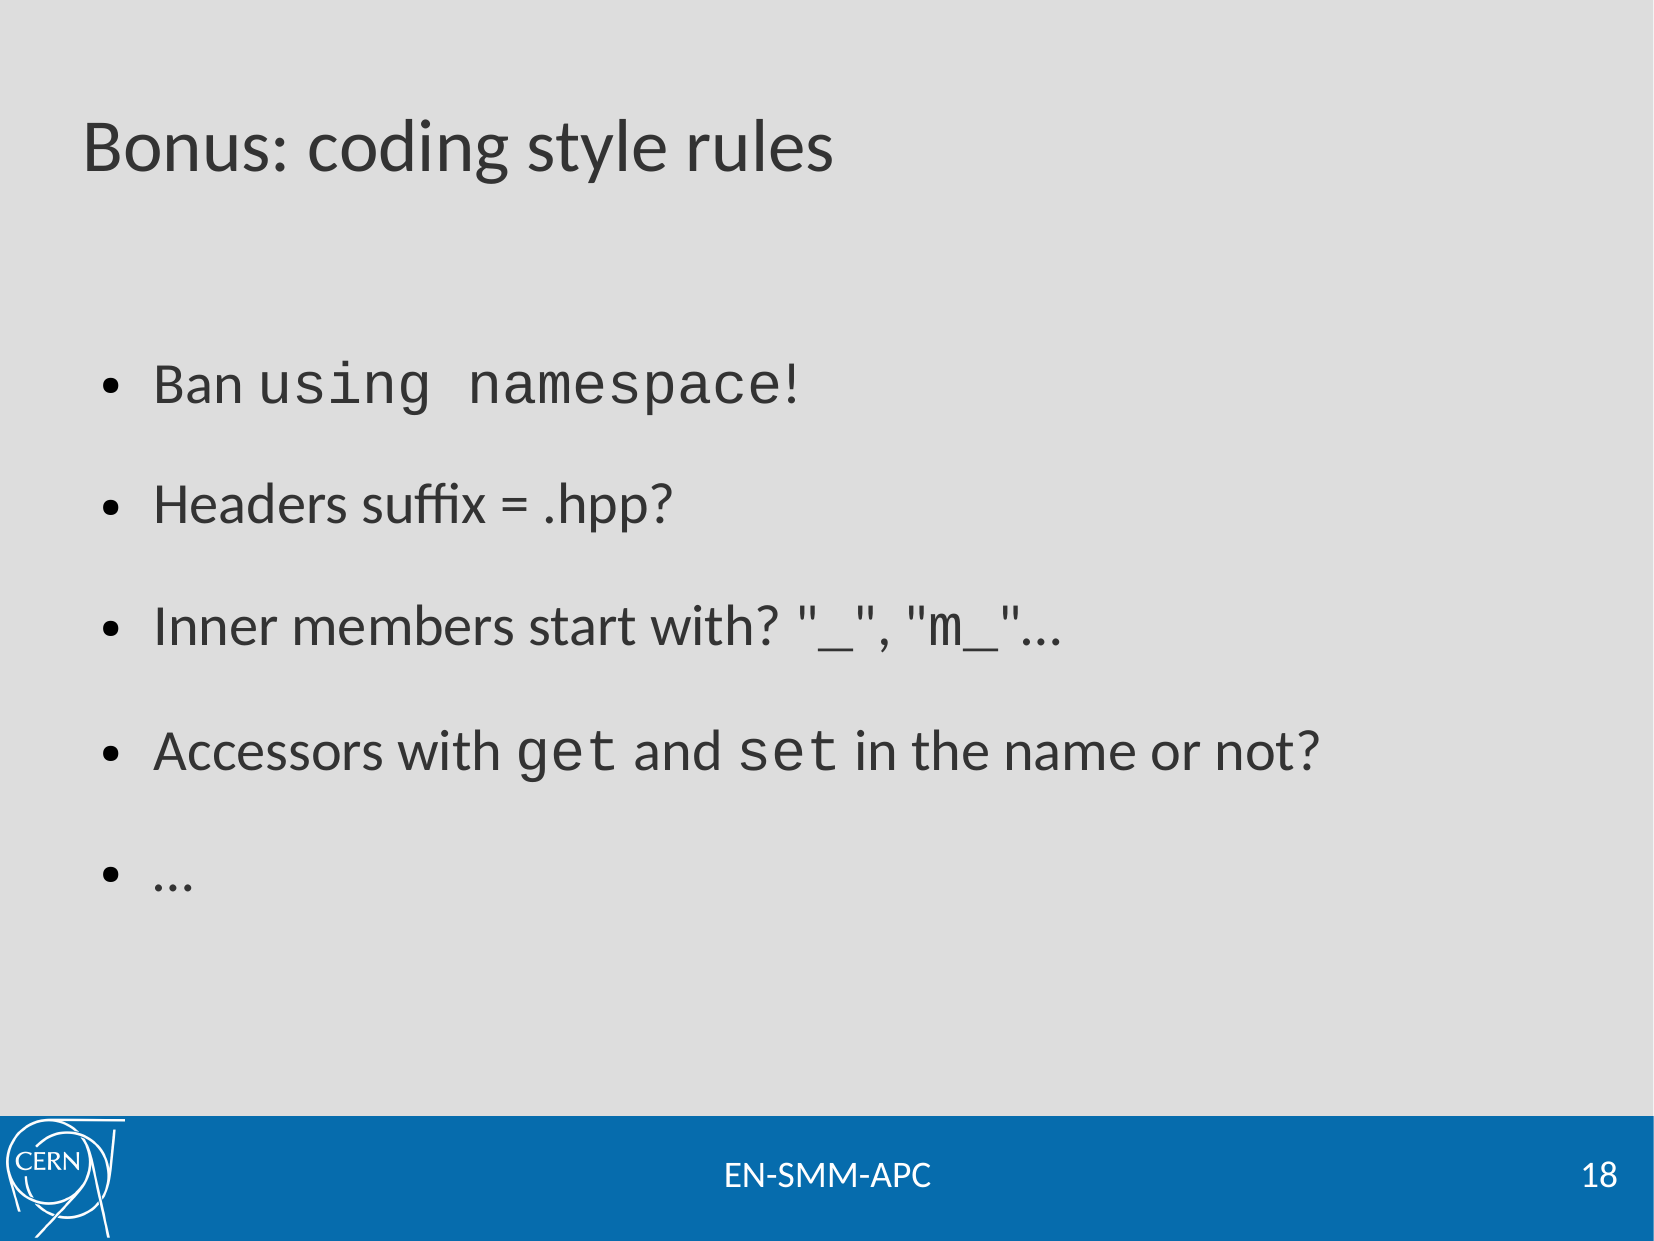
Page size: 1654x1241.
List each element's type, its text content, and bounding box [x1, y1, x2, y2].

picture [6, 1118, 125, 1238]
title Bonus: coding style rules [82, 49, 1571, 257]
list Ban using namespace! Headers suffix = .hpp? Inner members start with? "_", "m_"… Accessors with get and set in the name or not? … [82, 354, 1654, 1021]
